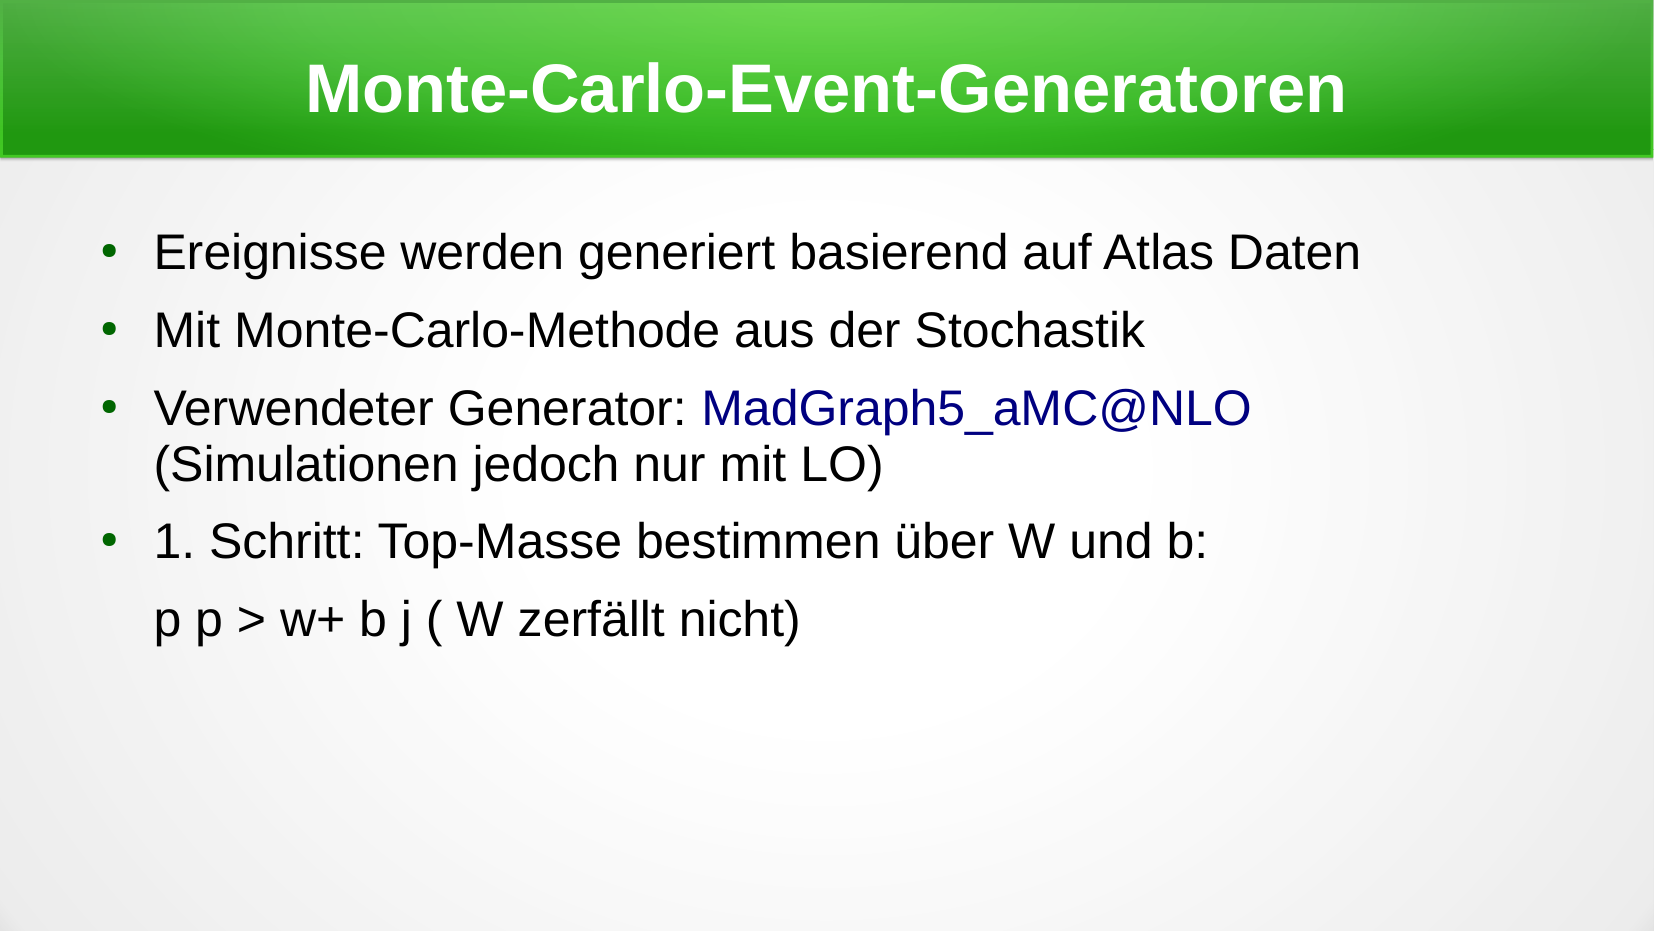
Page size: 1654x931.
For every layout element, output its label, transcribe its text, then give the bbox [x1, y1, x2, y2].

title Monte-Carlo-Event-Generatoren [82, 35, 1571, 142]
list Ereignisse werden generiert basierend auf Atlas Daten Mit Monte-Carlo-Methode aus der Stochastik Verwendeter Generator: MadGraph5_aMC@NLO (Simulationen jedoch nur mit LO) 1. Schritt: Top-Masse bestimmen über W und b: p p > w+ b j ( W zerfällt nicht) [82, 224, 1571, 764]
